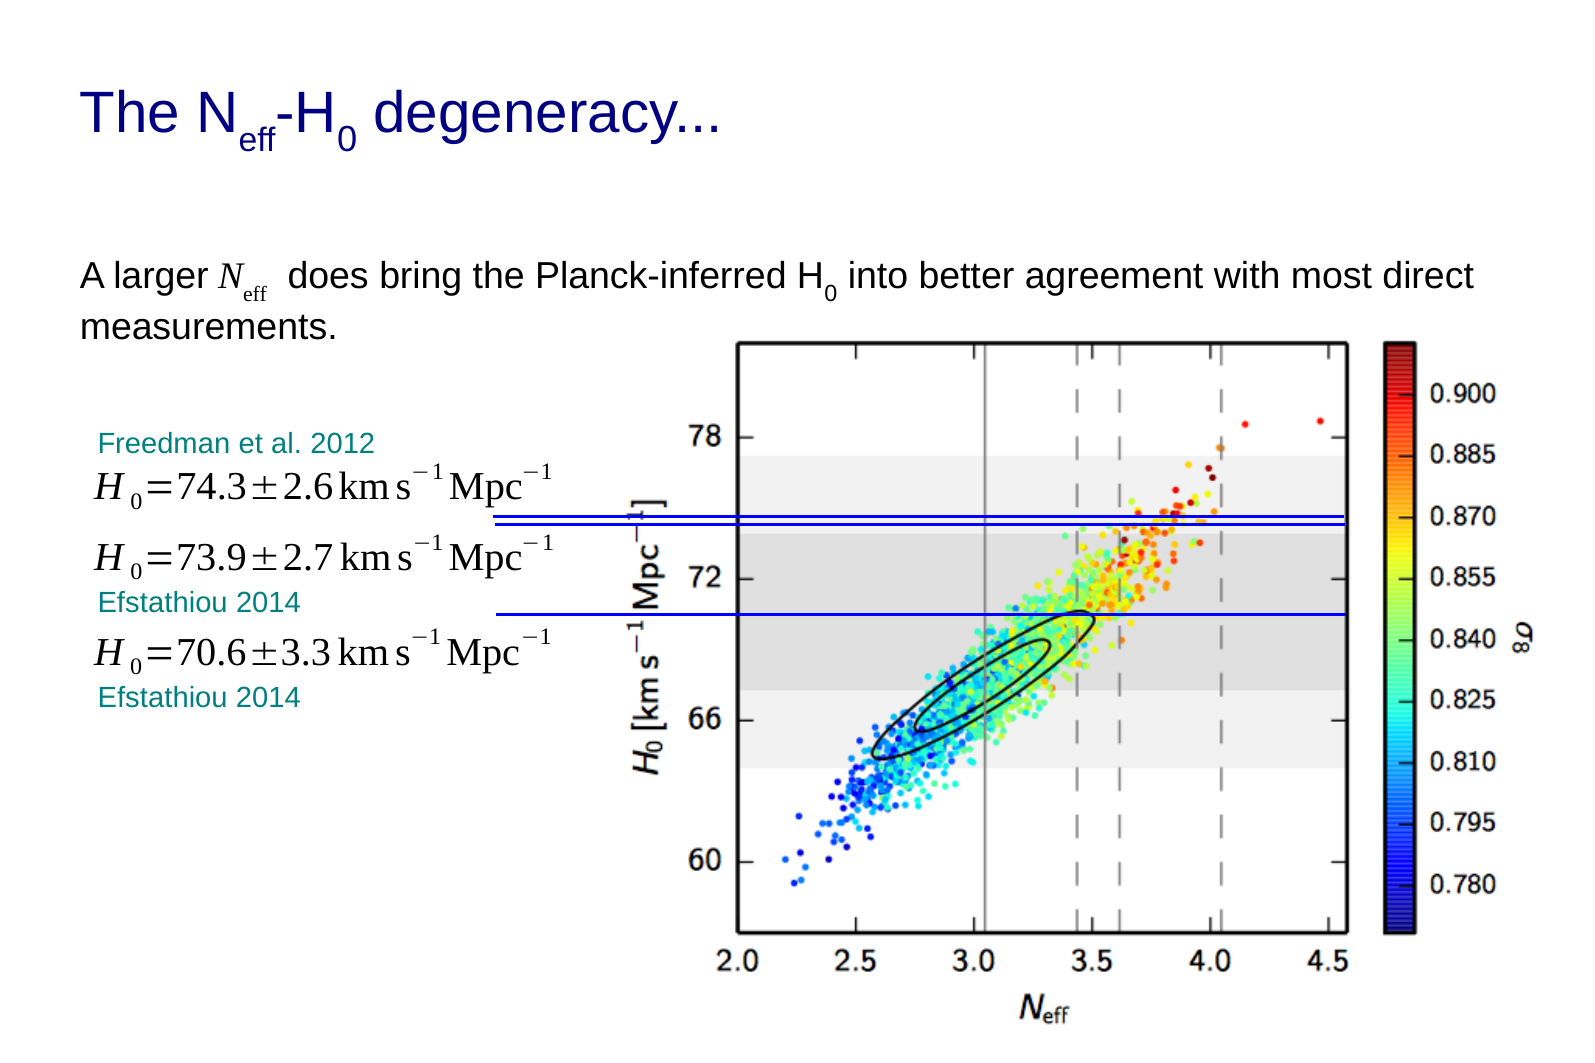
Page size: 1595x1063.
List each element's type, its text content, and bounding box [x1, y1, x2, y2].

picture [602, 318, 1548, 1035]
title The Neff-H0 degeneracy... [79, 30, 1515, 209]
chart [82, 529, 563, 585]
text_box Freedman et al. 2012 [82, 419, 390, 467]
chart [82, 624, 561, 680]
chart [82, 458, 563, 514]
text_box Efstathiou 2014 [82, 680, 316, 721]
text_box Efstathiou 2014 [82, 578, 316, 627]
list A larger Neff does bring the Planck-inferred H0 into better agreement with most direct measurements. [79, 254, 1518, 348]
